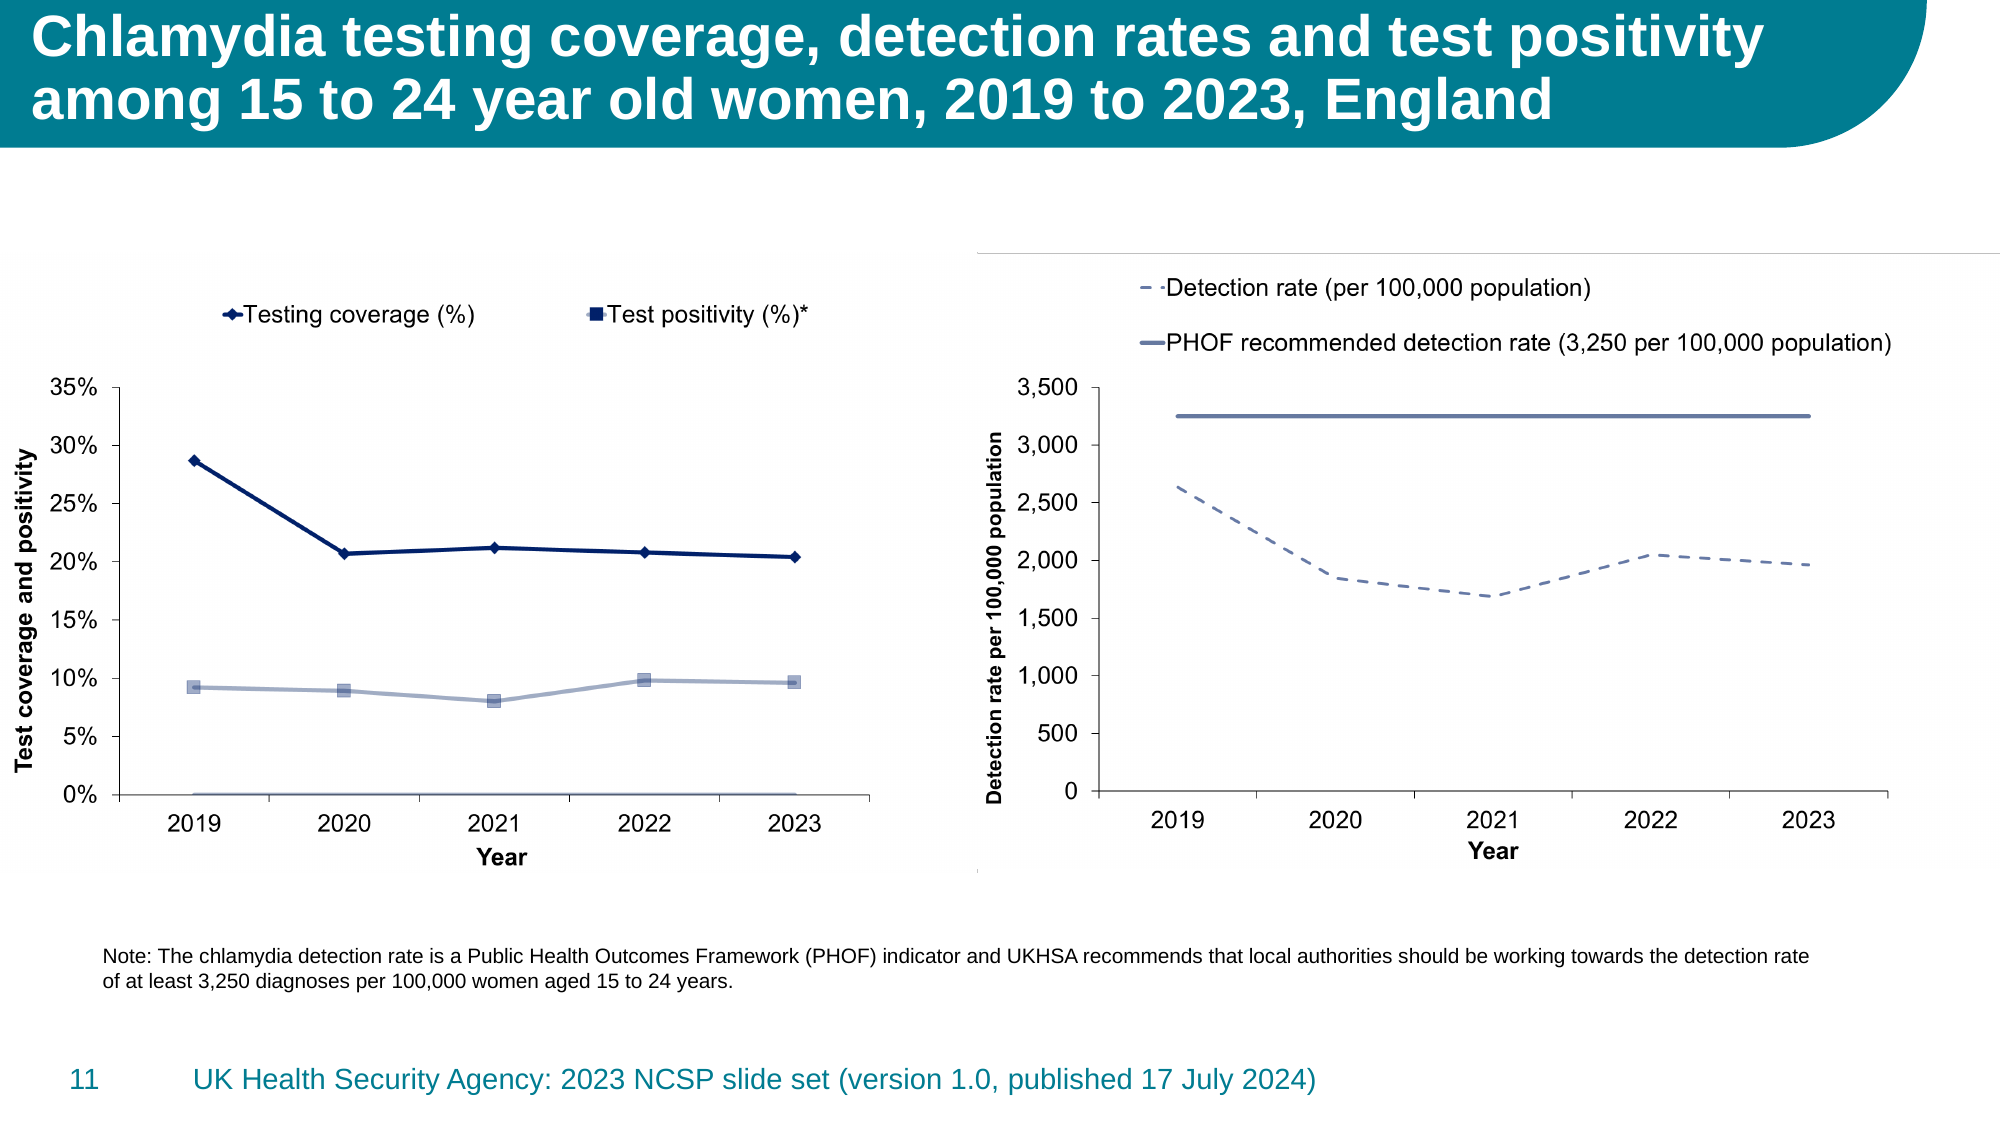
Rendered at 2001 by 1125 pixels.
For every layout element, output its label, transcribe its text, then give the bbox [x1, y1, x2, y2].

text_box UK Health Security Agency: 2023 NCSP slide set (version 1.0, published 17 July 2024) [177, 1053, 1820, 1113]
text_box Note: The chlamydia detection rate is a Public Health Outcomes Framework (PHOF) indicator and UKHSA recommends that local authorities should be working towards the detection rate of at least 3,250 diagnoses per 100,000 women aged 15 to 24 years. [87, 935, 1833, 1001]
title Chlamydia testing coverage, detection rates and test positivity among 15 to 24 year old women, 2019 to 2023, England [16, 0, 1820, 141]
picture [0, 252, 2000, 873]
text_box [54, 1053, 152, 1112]
